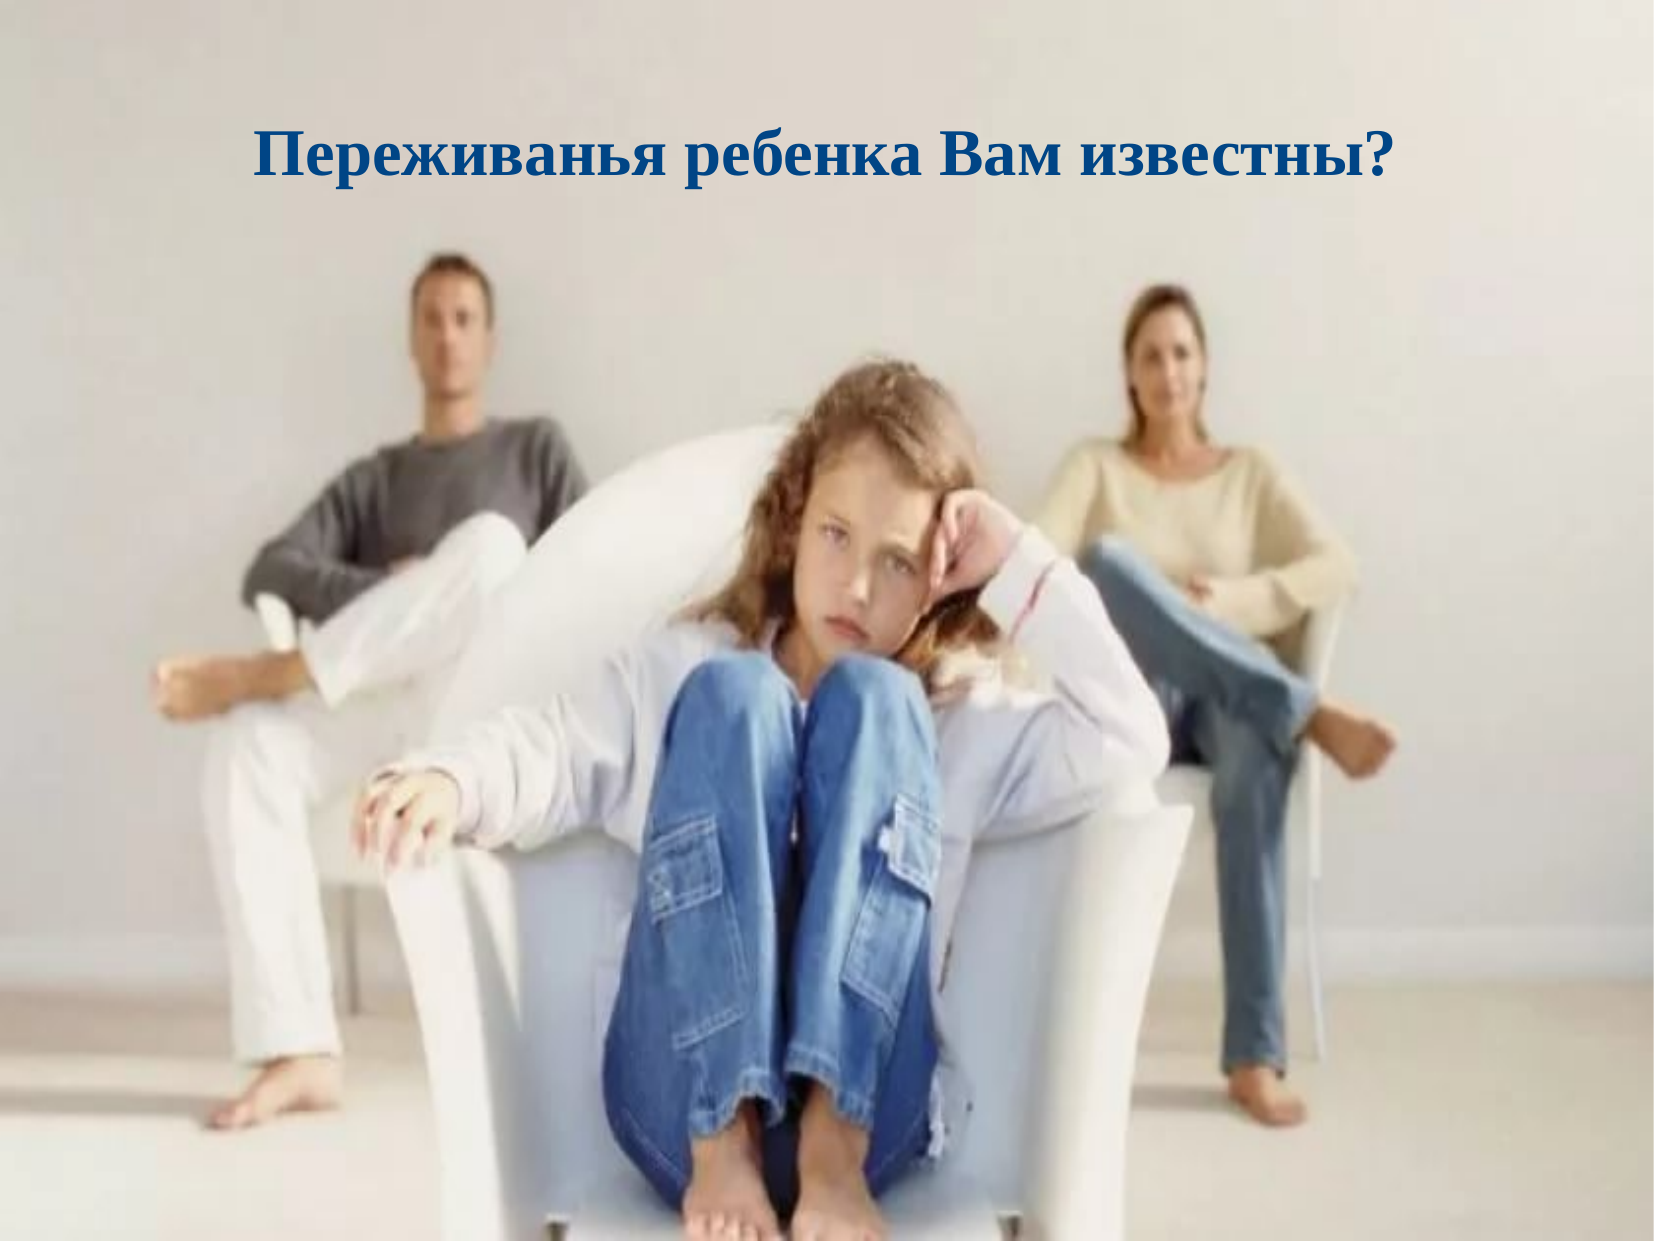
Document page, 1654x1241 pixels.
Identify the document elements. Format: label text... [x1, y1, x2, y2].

text_box Переживанья ребенка Вам известны? [82, 22, 1570, 284]
picture [0, 0, 1654, 1241]
